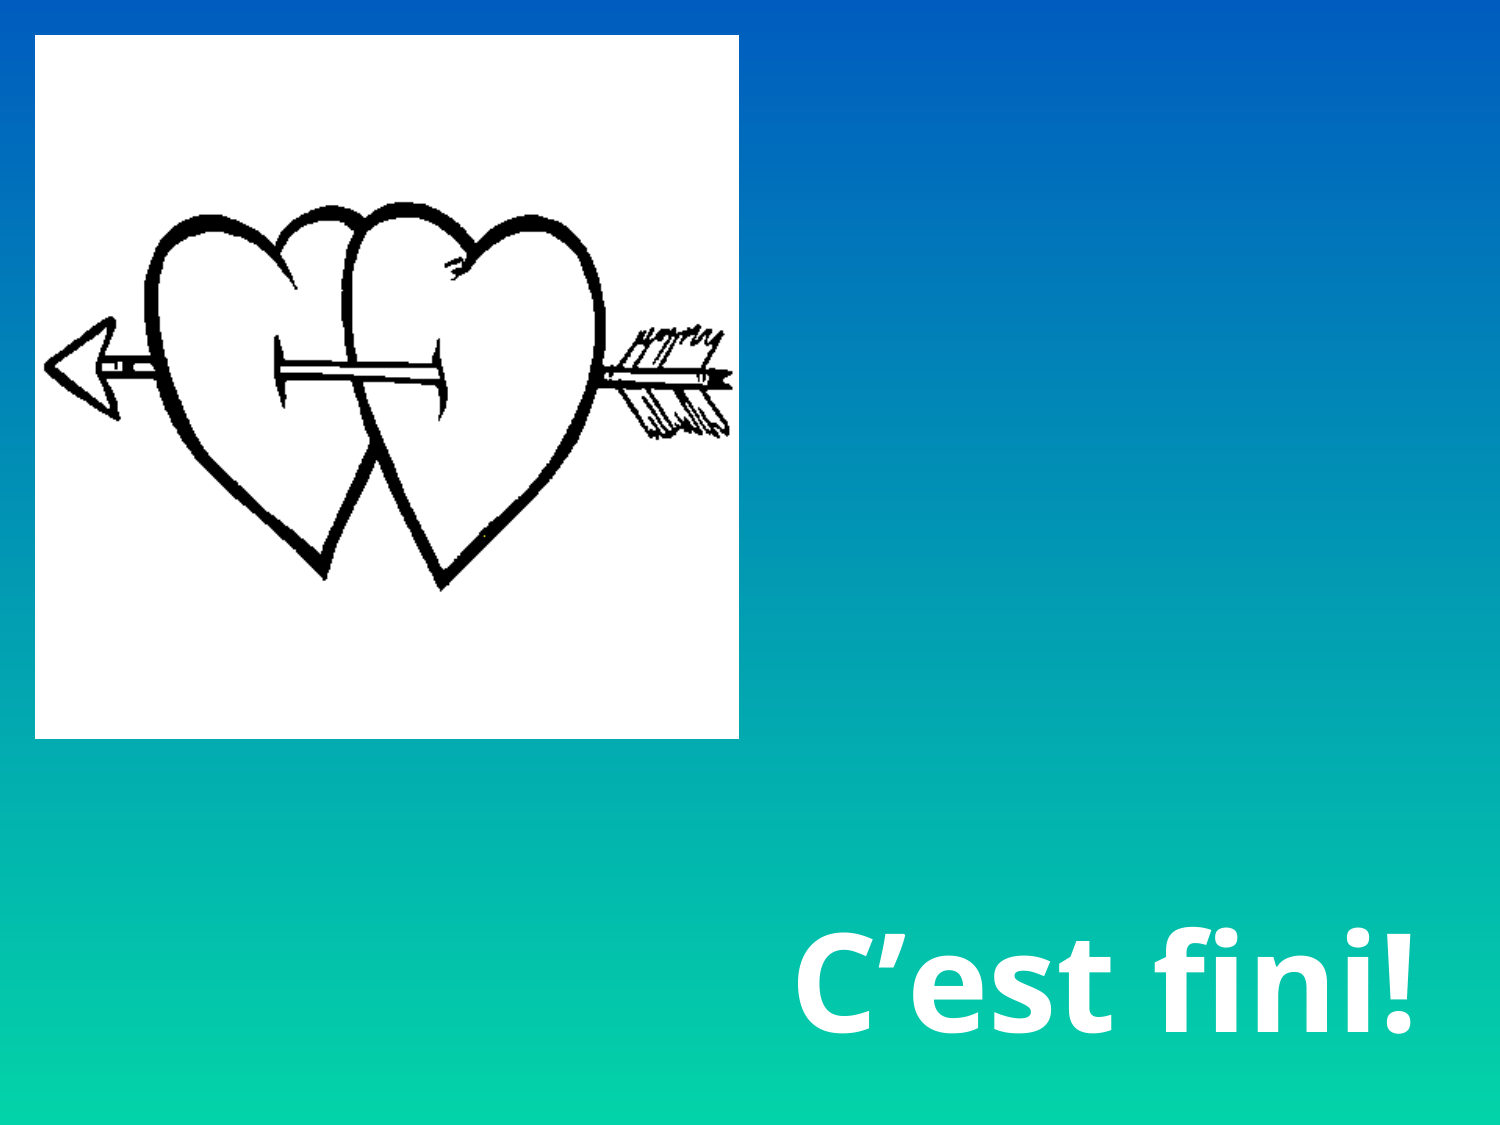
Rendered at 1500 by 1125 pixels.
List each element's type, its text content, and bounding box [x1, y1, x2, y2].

text_box C’est fini! [749, 830, 1461, 1125]
picture [0, 35, 1500, 739]
